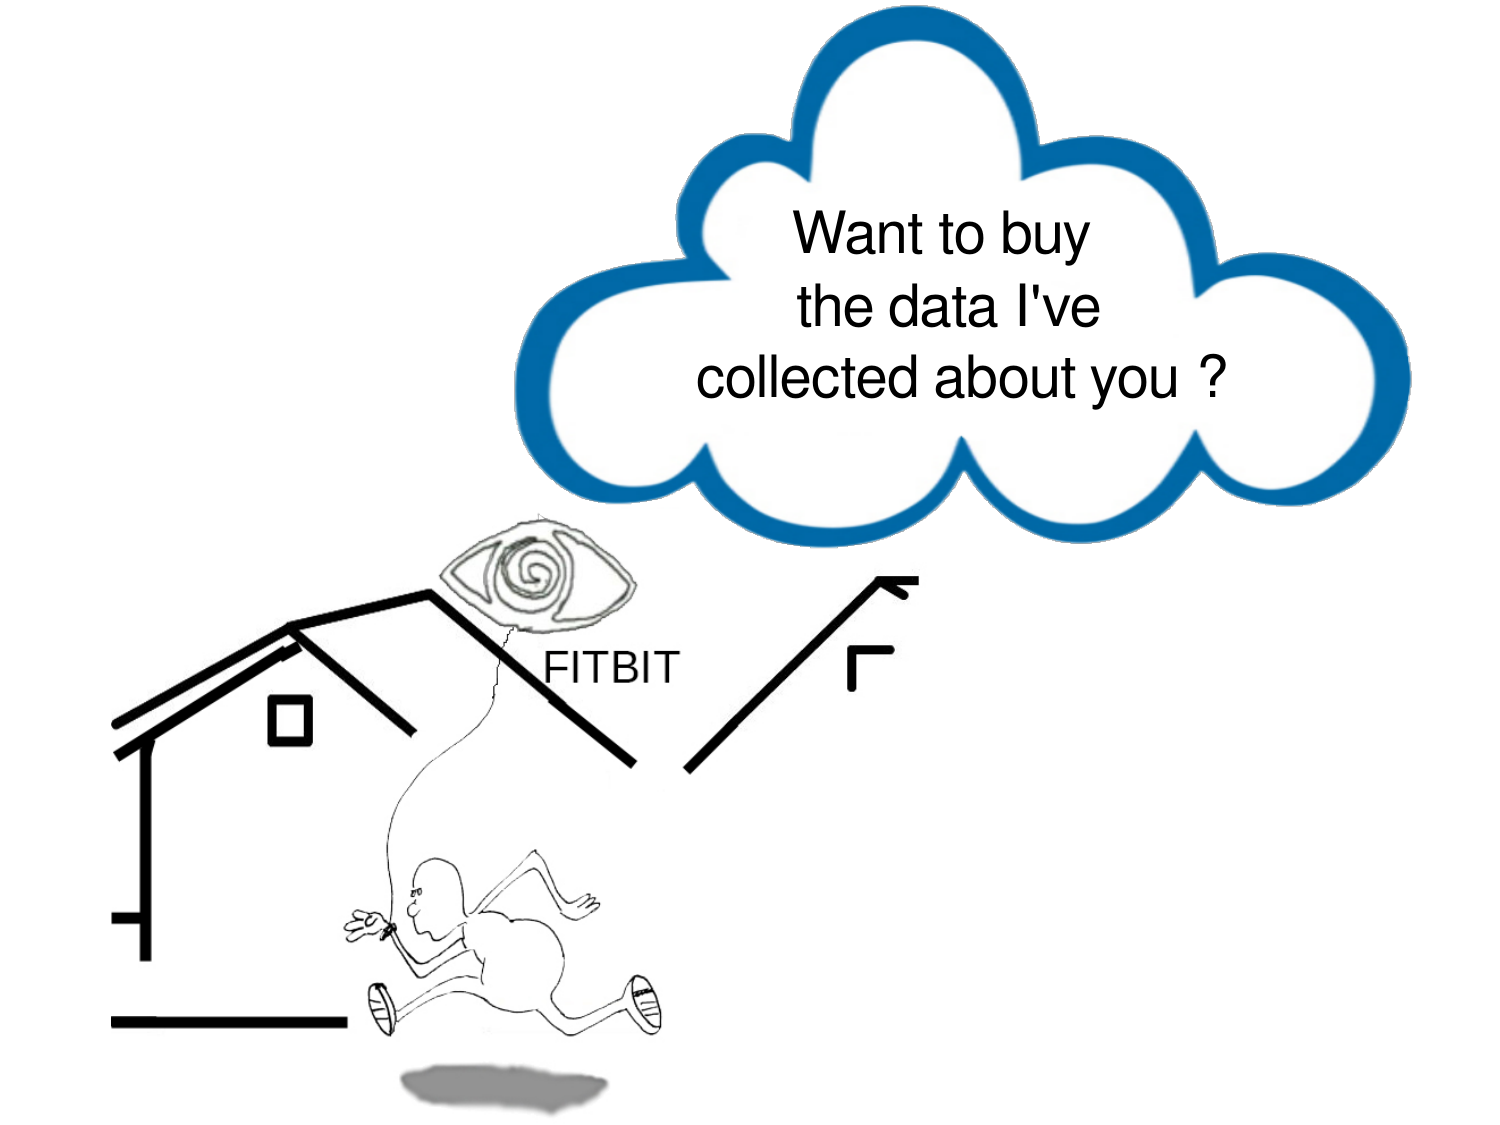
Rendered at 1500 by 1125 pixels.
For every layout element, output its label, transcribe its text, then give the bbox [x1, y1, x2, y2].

picture [111, 0, 1418, 1125]
text_box collected about you ? [519, 337, 1406, 426]
text_box Want to buy the data I've [700, 165, 1198, 337]
